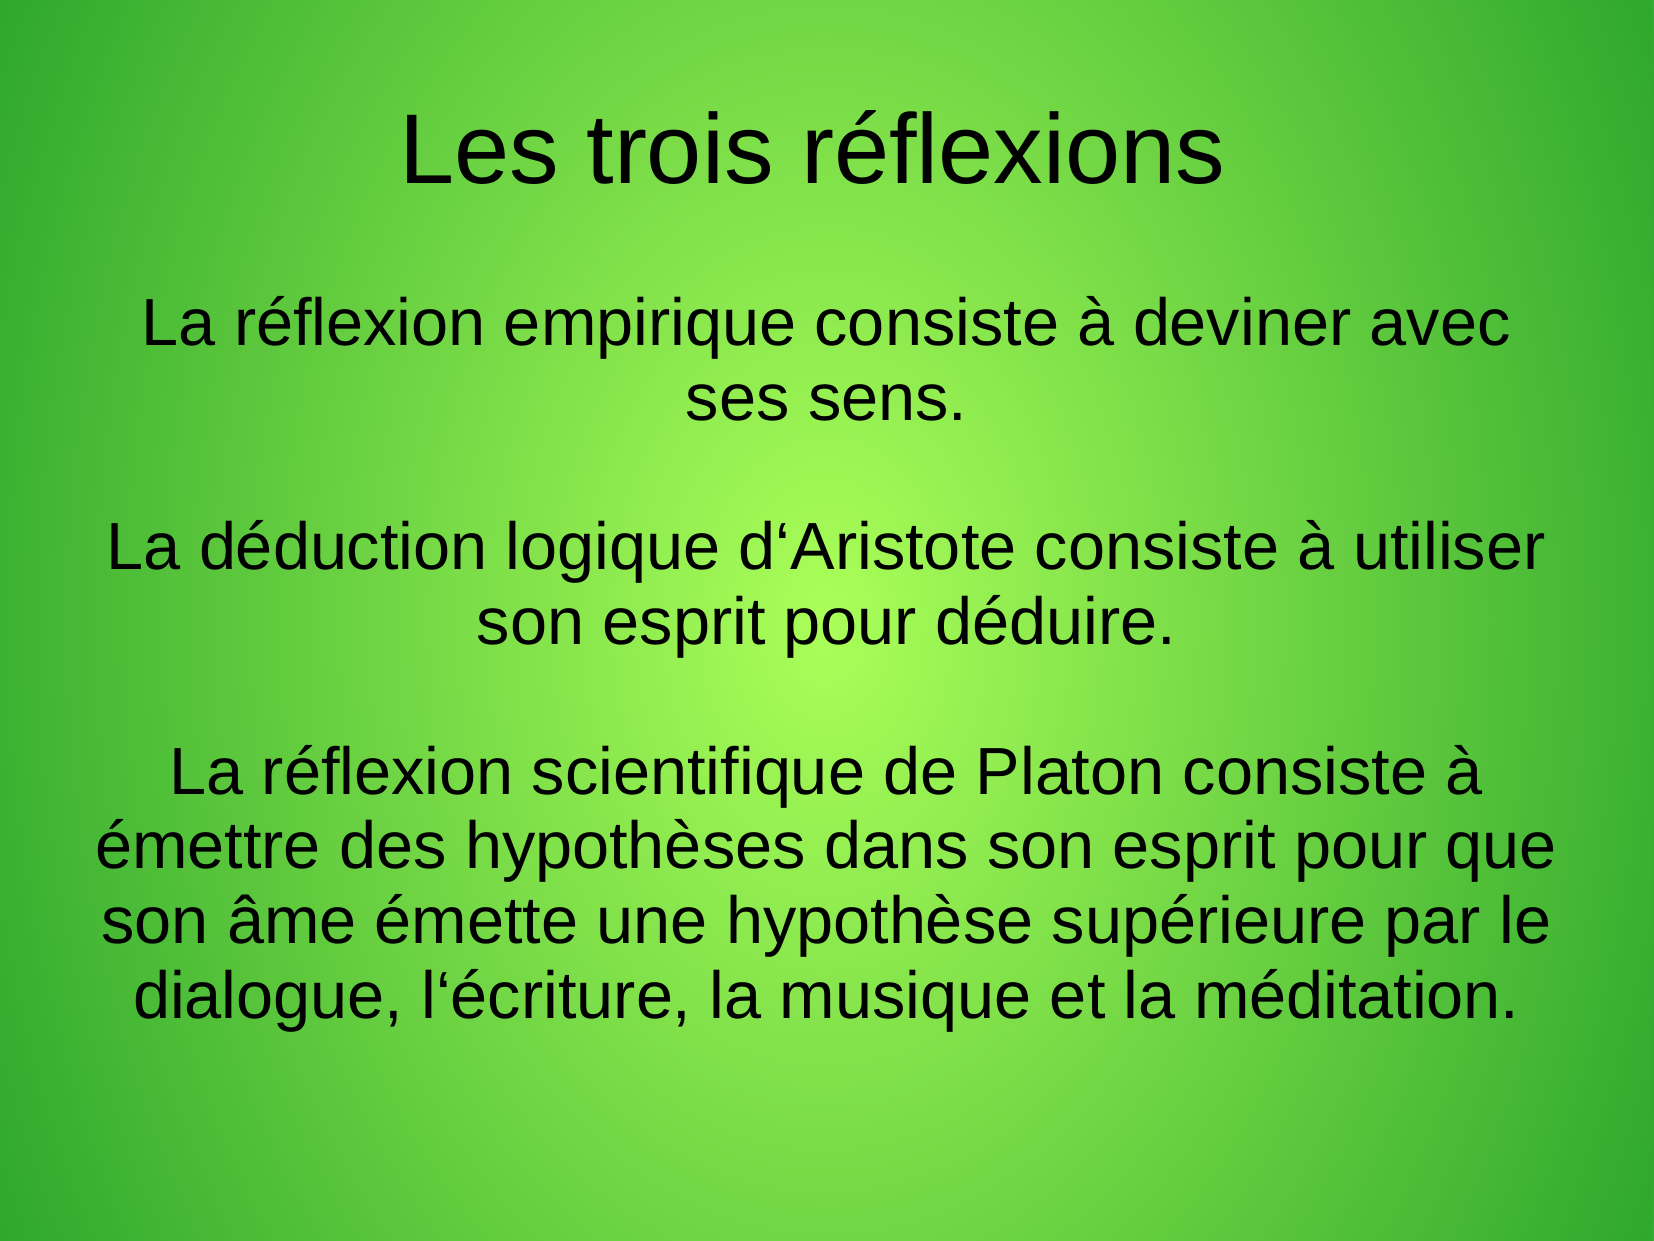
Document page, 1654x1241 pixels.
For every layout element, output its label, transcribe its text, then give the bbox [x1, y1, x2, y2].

title Les trois réflexions [82, 47, 1571, 252]
subtitle La réflexion empirique consiste à deviner avec ses sens. La déduction logique d‘Aristote consiste à utiliser son esprit pour déduire. La réflexion scientifique de Platon consiste à émettre des hypothèses dans son esprit pour que son âme émette une hypothèse supérieure par le dialogue, l‘écriture, la musique et la méditation. [82, 260, 1571, 1058]
